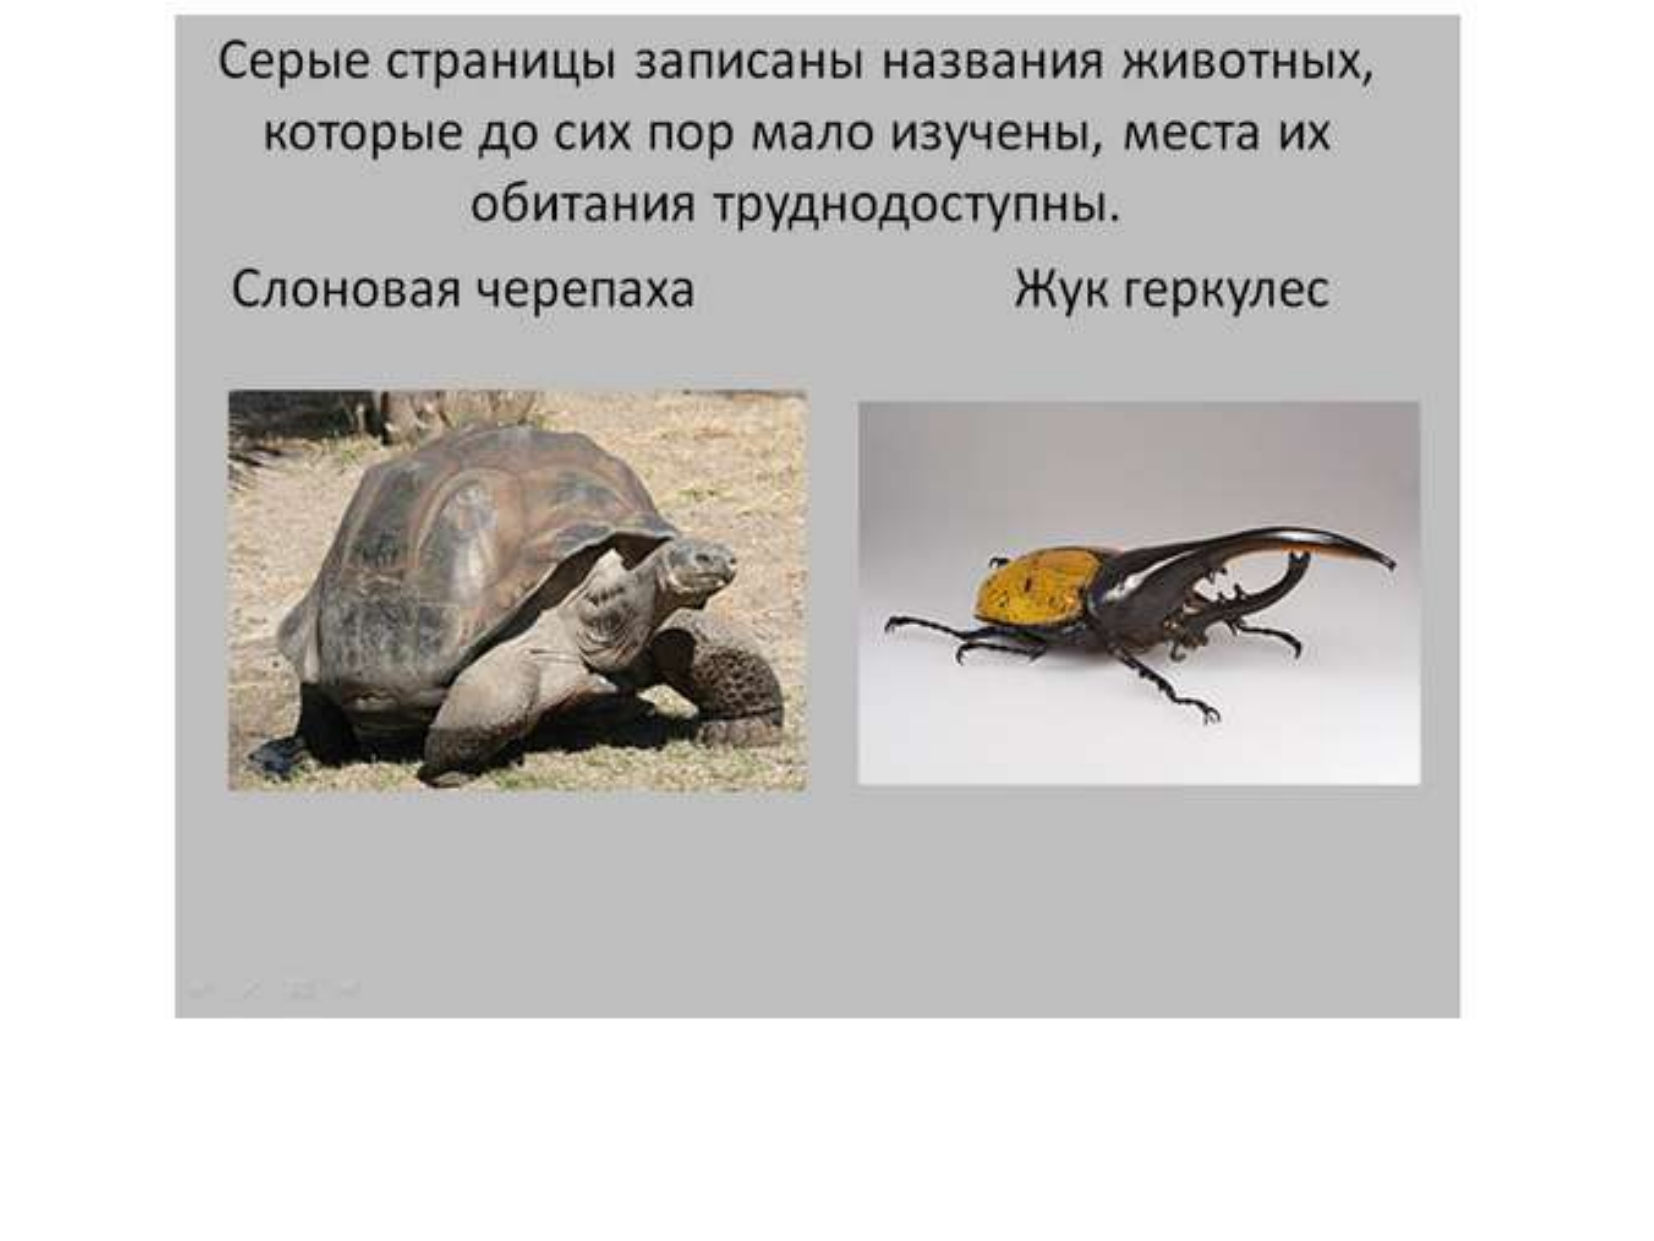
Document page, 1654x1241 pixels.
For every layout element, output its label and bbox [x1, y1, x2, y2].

picture [29, 0, 1595, 1117]
